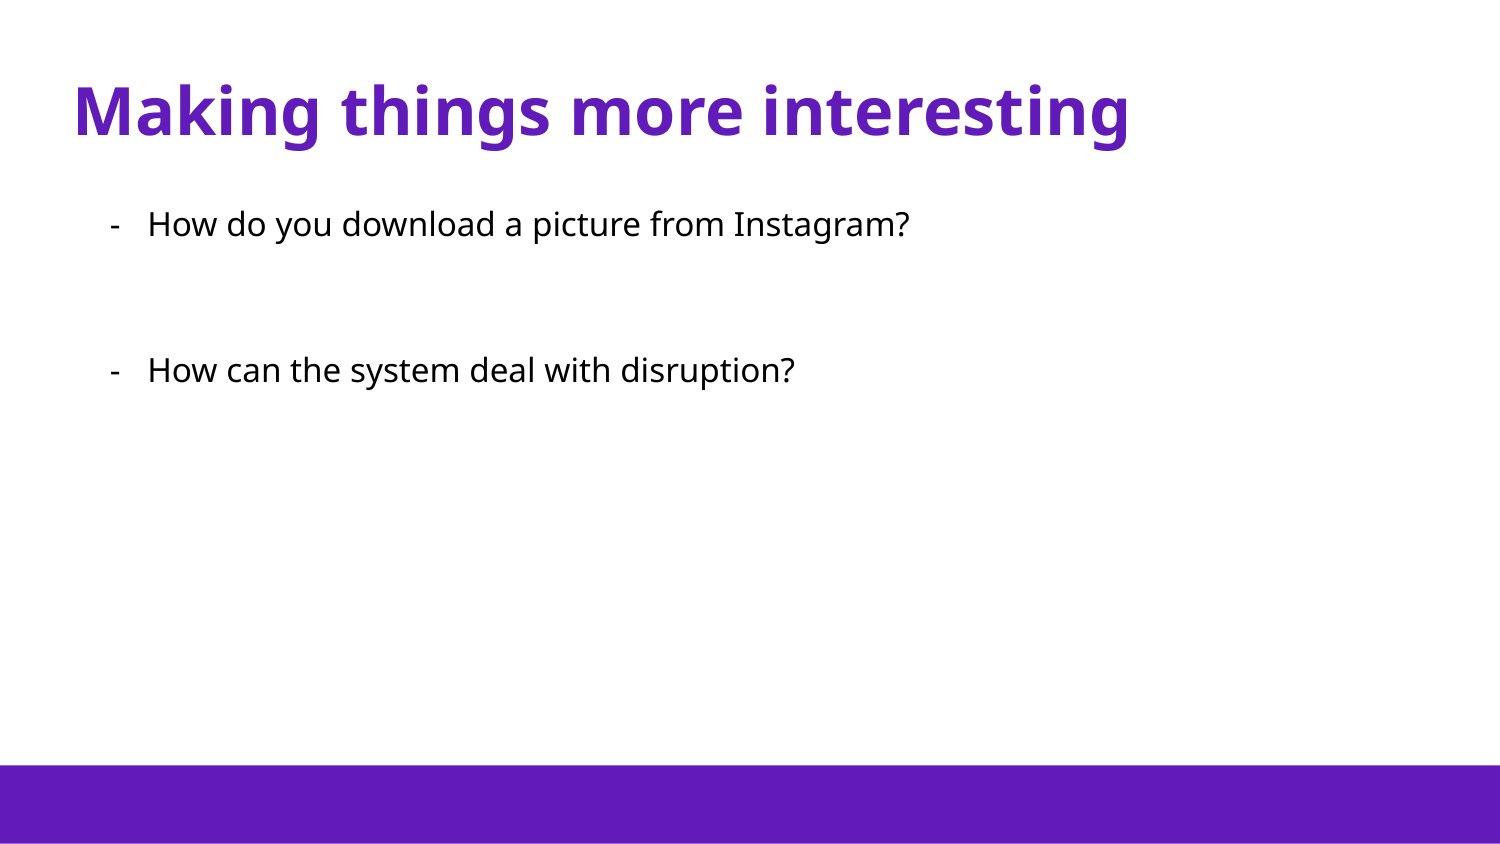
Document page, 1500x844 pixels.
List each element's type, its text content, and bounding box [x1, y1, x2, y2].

list How do you download a picture from Instagram? How can the system deal with disruption? [57, 188, 1273, 709]
title Making things more interesting [57, 54, 1273, 164]
